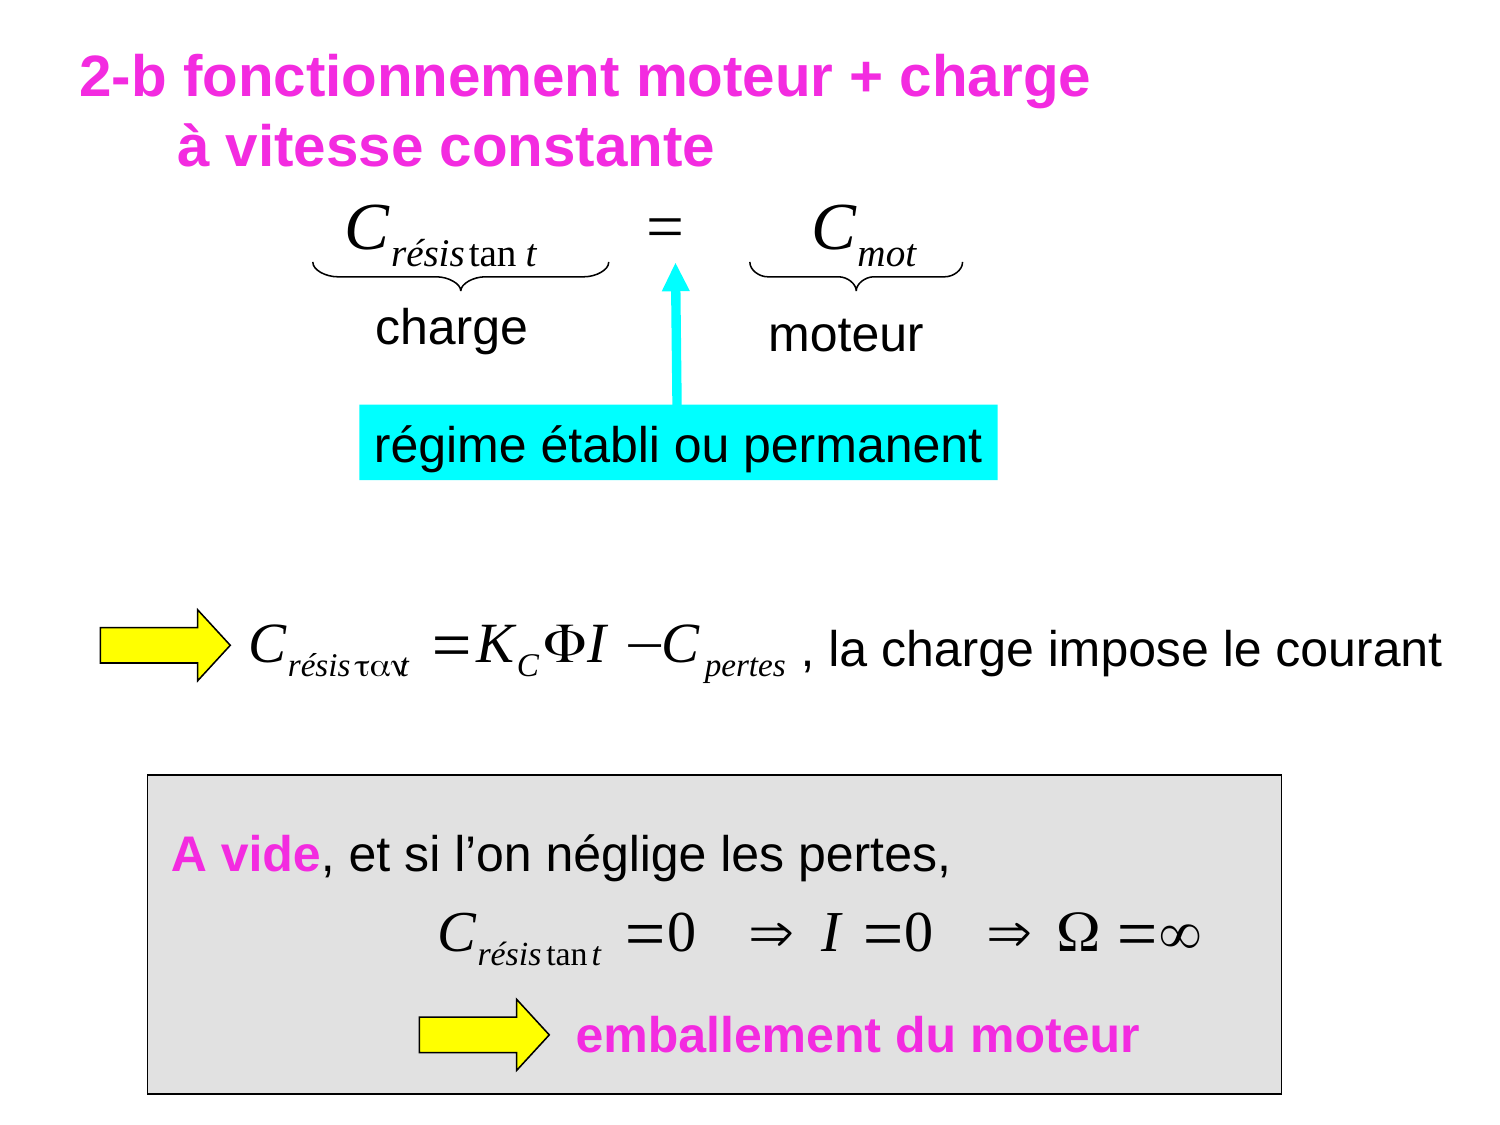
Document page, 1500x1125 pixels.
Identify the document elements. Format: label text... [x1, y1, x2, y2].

text_box emballement du moteur [560, 995, 1155, 1071]
chart [241, 605, 798, 696]
text_box , la charge impose le courant [785, 608, 1472, 684]
chart [430, 893, 1211, 981]
text_box [147, 774, 1282, 1094]
text_box régime établi ou permanent [359, 404, 998, 481]
text_box charge [360, 286, 543, 362]
chart [336, 193, 1065, 272]
text_box A vide, et si l’on néglige les pertes, [156, 813, 967, 1069]
text_box [100, 609, 231, 681]
text_box 2-b fonctionnement moteur + charge à vitesse constante [64, 30, 1223, 187]
text_box moteur [753, 294, 939, 370]
